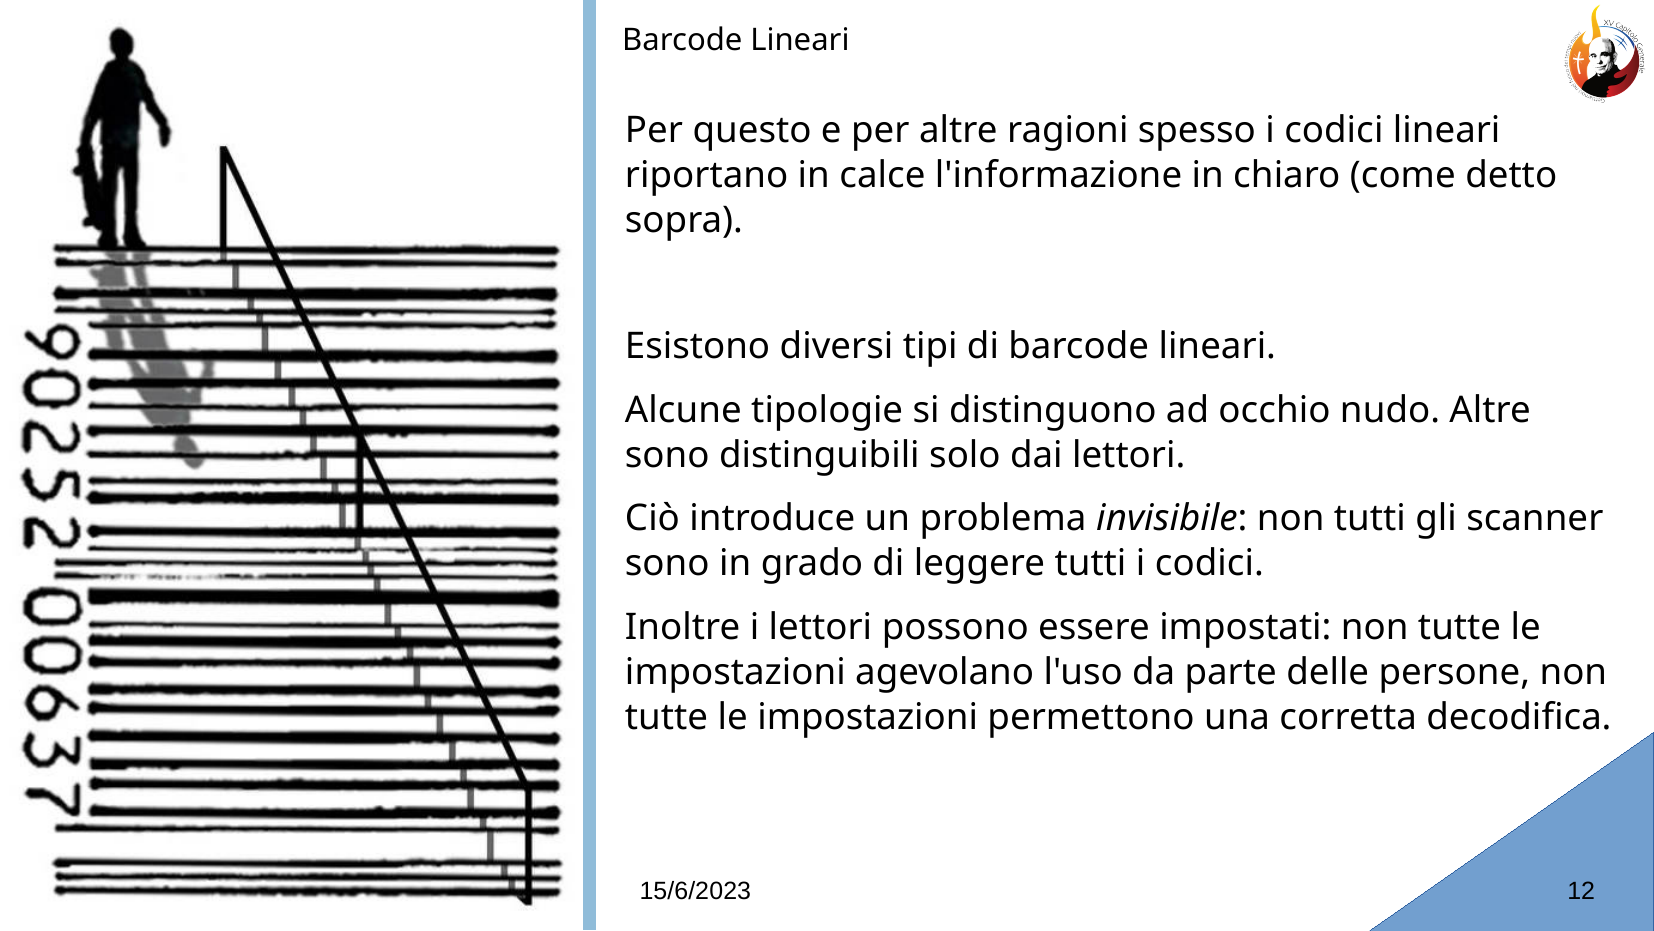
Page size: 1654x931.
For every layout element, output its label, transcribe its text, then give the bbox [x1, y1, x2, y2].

text_box Barcode Lineari [607, 9, 1340, 63]
list Per questo e per altre ragioni spesso i codici lineari riportano in calce l'informazione in chiaro (come detto sopra). Esistono diversi tipi di barcode lineari. Alcune tipologie si distinguono ad occhio nudo. Altre sono distinguibili solo dai lettori. Ciò introduce un problema invisibile: non tutti gli scanner sono in grado di leggere tutti i codici. Inoltre i lettori possono essere impostati: non tutte le impostazioni agevolano l'uso da parte delle persone, non tutte le impostazioni permettono una corretta decodifica. [624, 106, 1621, 771]
picture [0, 0, 583, 931]
picture [1563, 4, 1646, 103]
